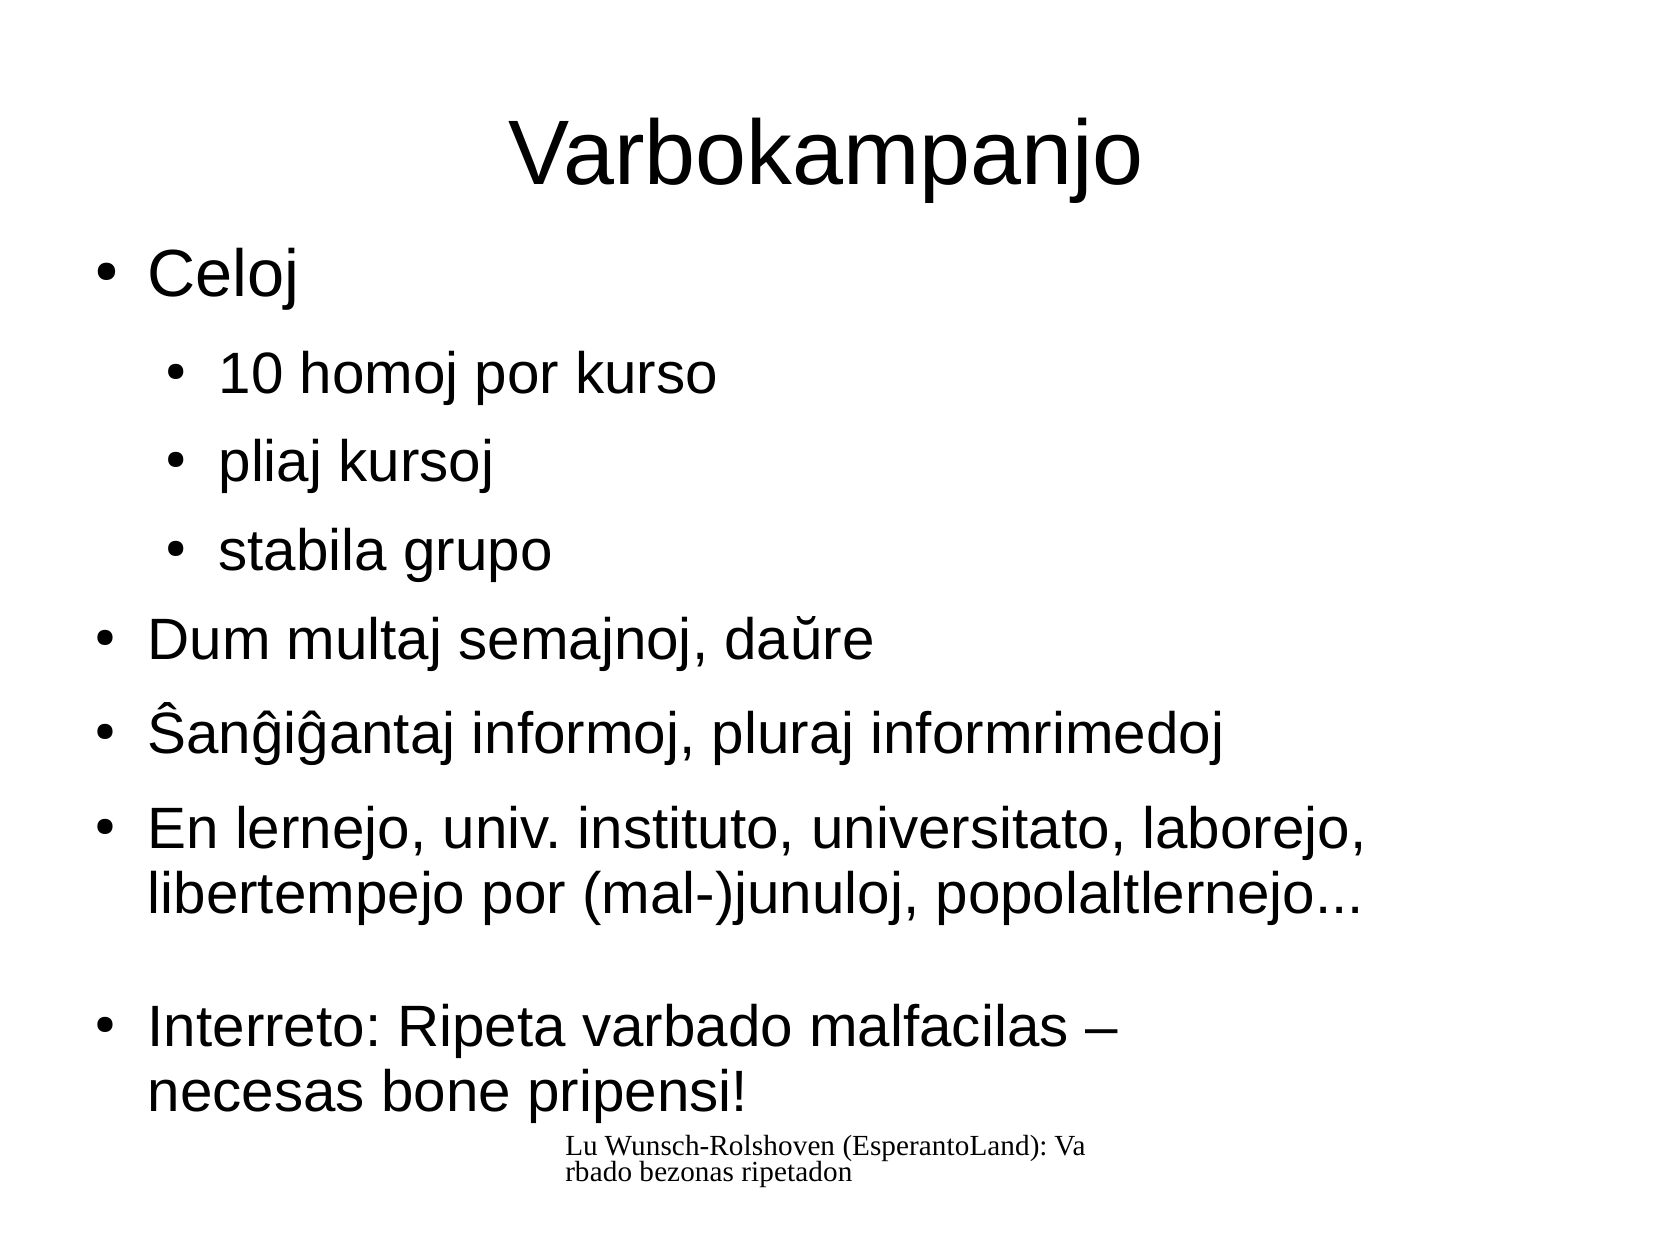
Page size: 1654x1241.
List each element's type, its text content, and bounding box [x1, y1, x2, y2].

title Varbokampanjo [82, 49, 1571, 257]
list Celoj 10 homoj por kurso pliaj kursoj stabila grupo Dum multaj semajnoj, daŭre Ŝanĝiĝantaj informoj, pluraj informrimedoj En lernejo, univ. instituto, universitato, laborejo, libertempejo por (mal-)junuloj, popolaltlernejo... Interreto: Ripeta varbado malfacilas – necesas bone pripensi! [76, 236, 1565, 1123]
